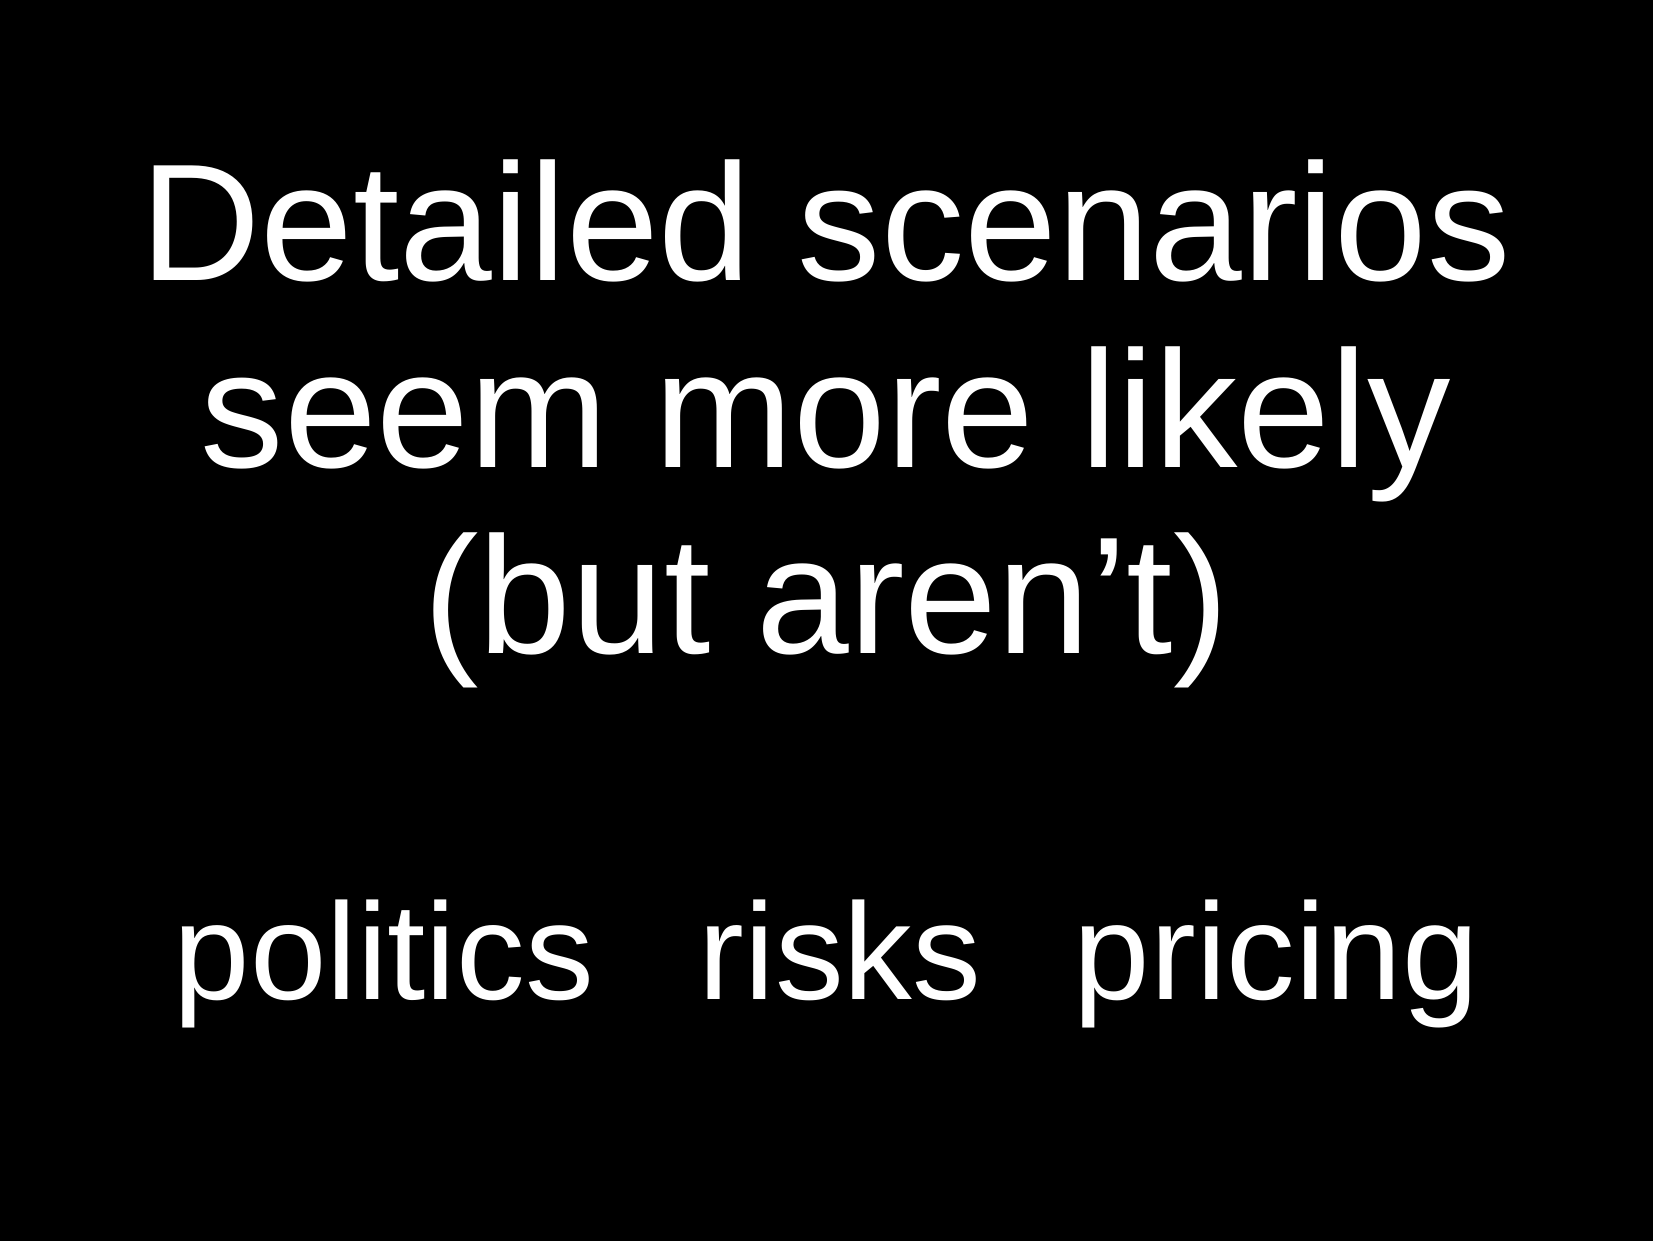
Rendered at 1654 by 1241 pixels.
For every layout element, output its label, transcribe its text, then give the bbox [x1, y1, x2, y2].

subtitle Detailed scenarios seem more likely (but aren’t) politics risks pricing [82, 56, 1571, 1102]
